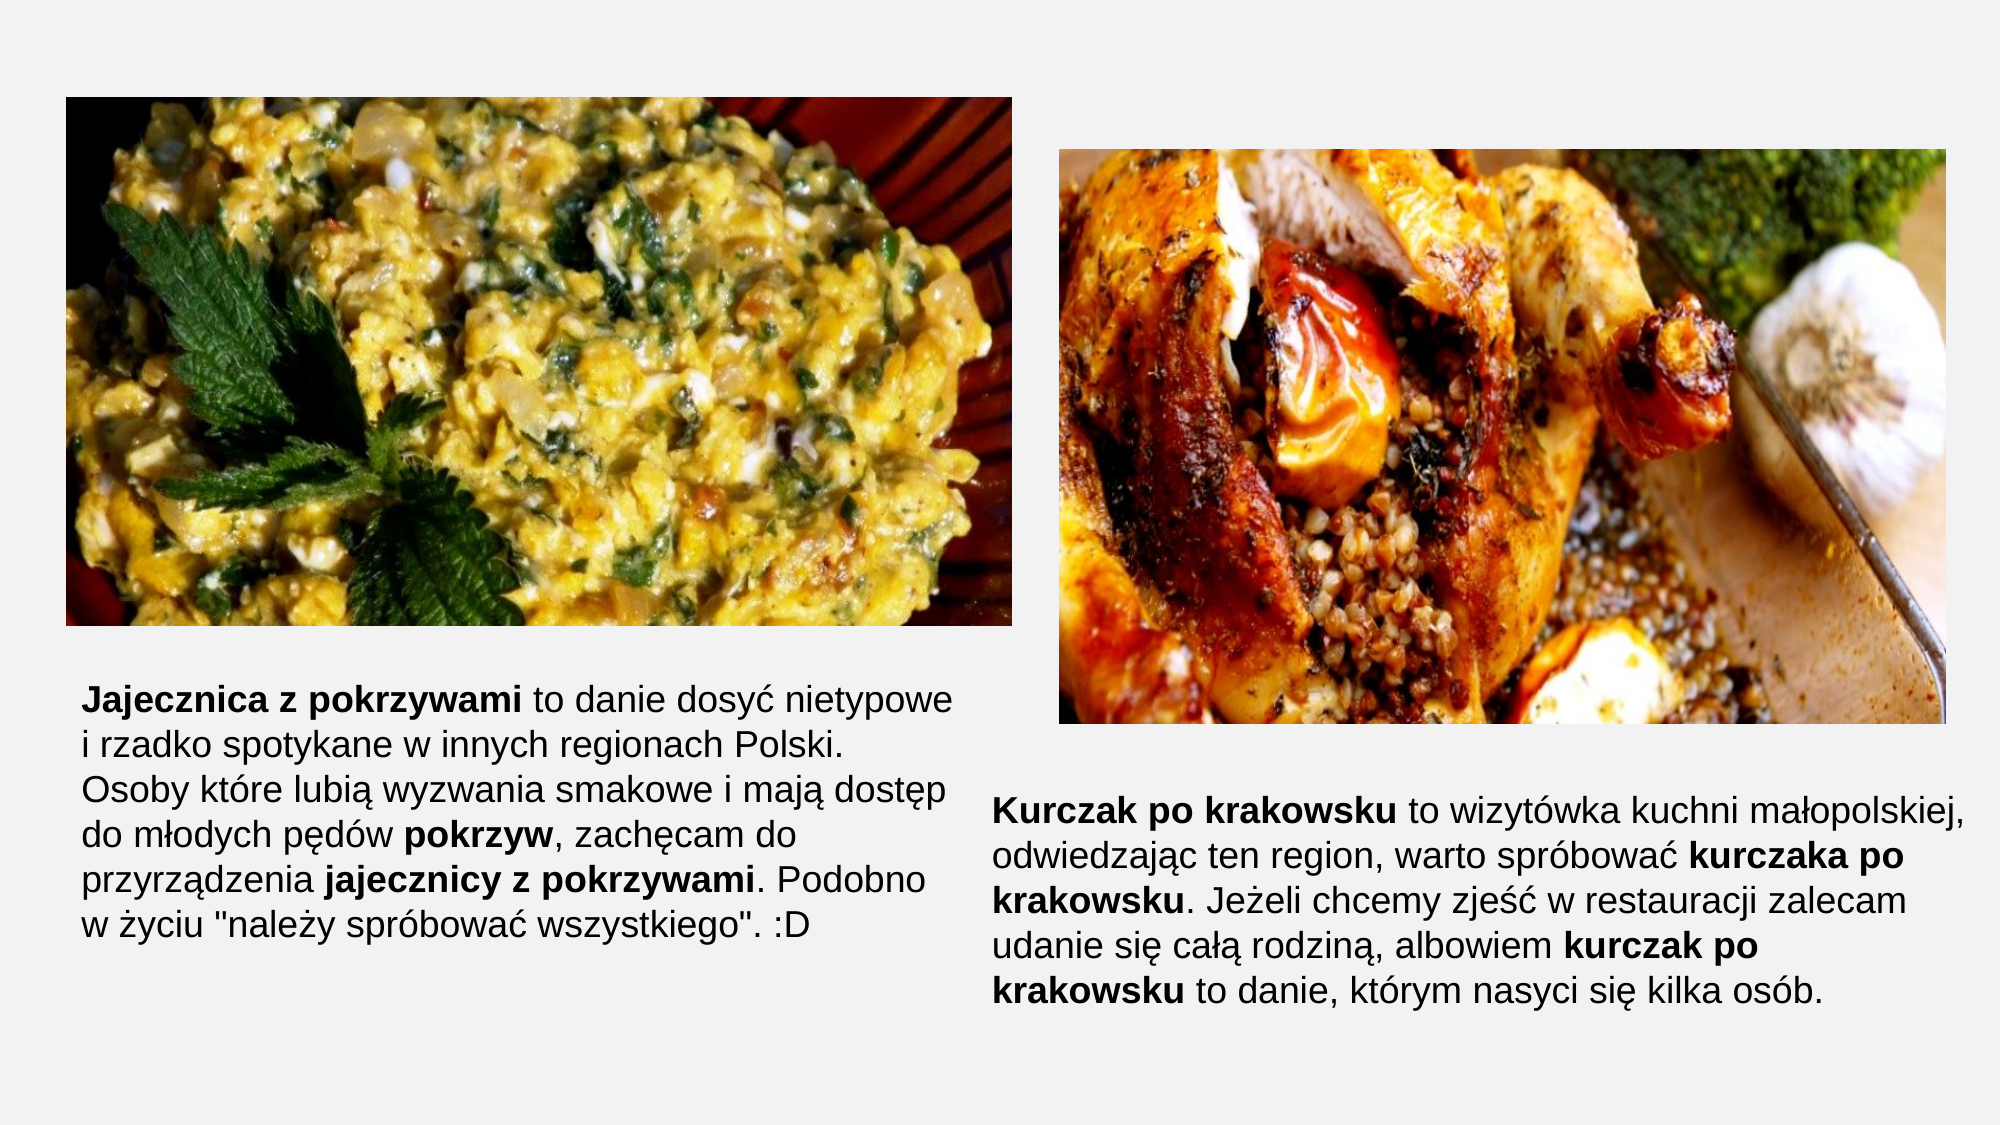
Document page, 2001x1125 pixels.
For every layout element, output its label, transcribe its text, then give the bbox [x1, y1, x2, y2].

text_box Kurczak po krakowsku to wizytówka kuchni małopolskiej, odwiedzając ten region, warto spróbować kurczaka po krakowsku. Jeżeli chcemy zjeść w restauracji zalecam udanie się całą rodziną, albowiem kurczak po krakowsku to danie, którym nasyci się kilka osób. [977, 778, 2000, 1019]
picture [66, 97, 1012, 626]
text_box Jajecznica z pokrzywami to danie dosyć nietypowe i rzadko spotykane w innych regionach Polski. Osoby które lubią wyzwania smakowe i mają dostęp do młodych pędów pokrzyw, zachęcam do przyrządzenia jajecznicy z pokrzywami. Podobno w życiu "należy spróbować wszystkiego". :D [66, 667, 974, 953]
picture [1059, 149, 1946, 724]
